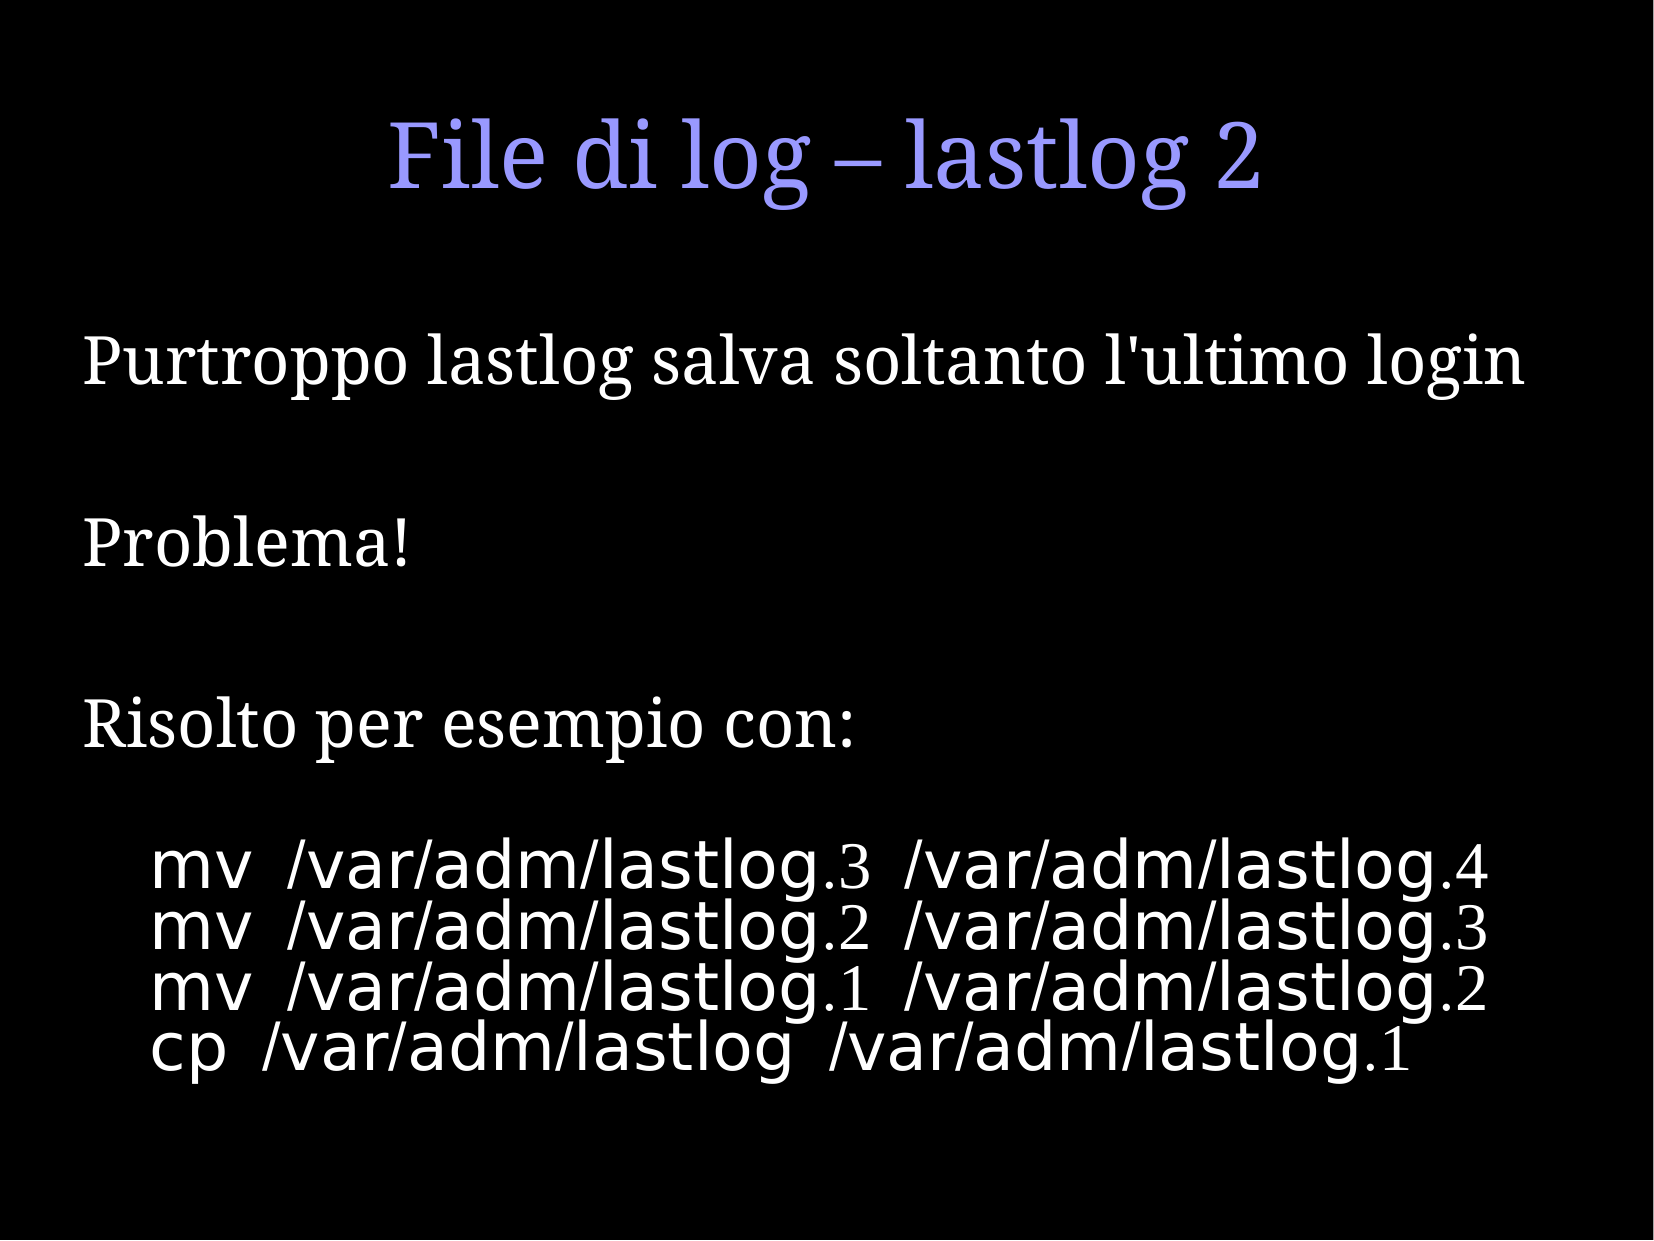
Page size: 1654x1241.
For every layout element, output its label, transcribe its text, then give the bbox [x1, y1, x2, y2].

subtitle Purtroppo lastlog salva soltanto l'ultimo login Problema! Risolto per esempio con: mv /var/adm/lastlog.3 /var/adm/lastlog.4 mv /var/adm/lastlog.2 /var/adm/lastlog.3 mv /var/adm/lastlog.1 /var/adm/lastlog.2 cp /var/adm/lastlog /var/adm/lastlog.1 [82, 297, 1571, 1102]
title File di log – lastlog 2 [82, 49, 1571, 257]
